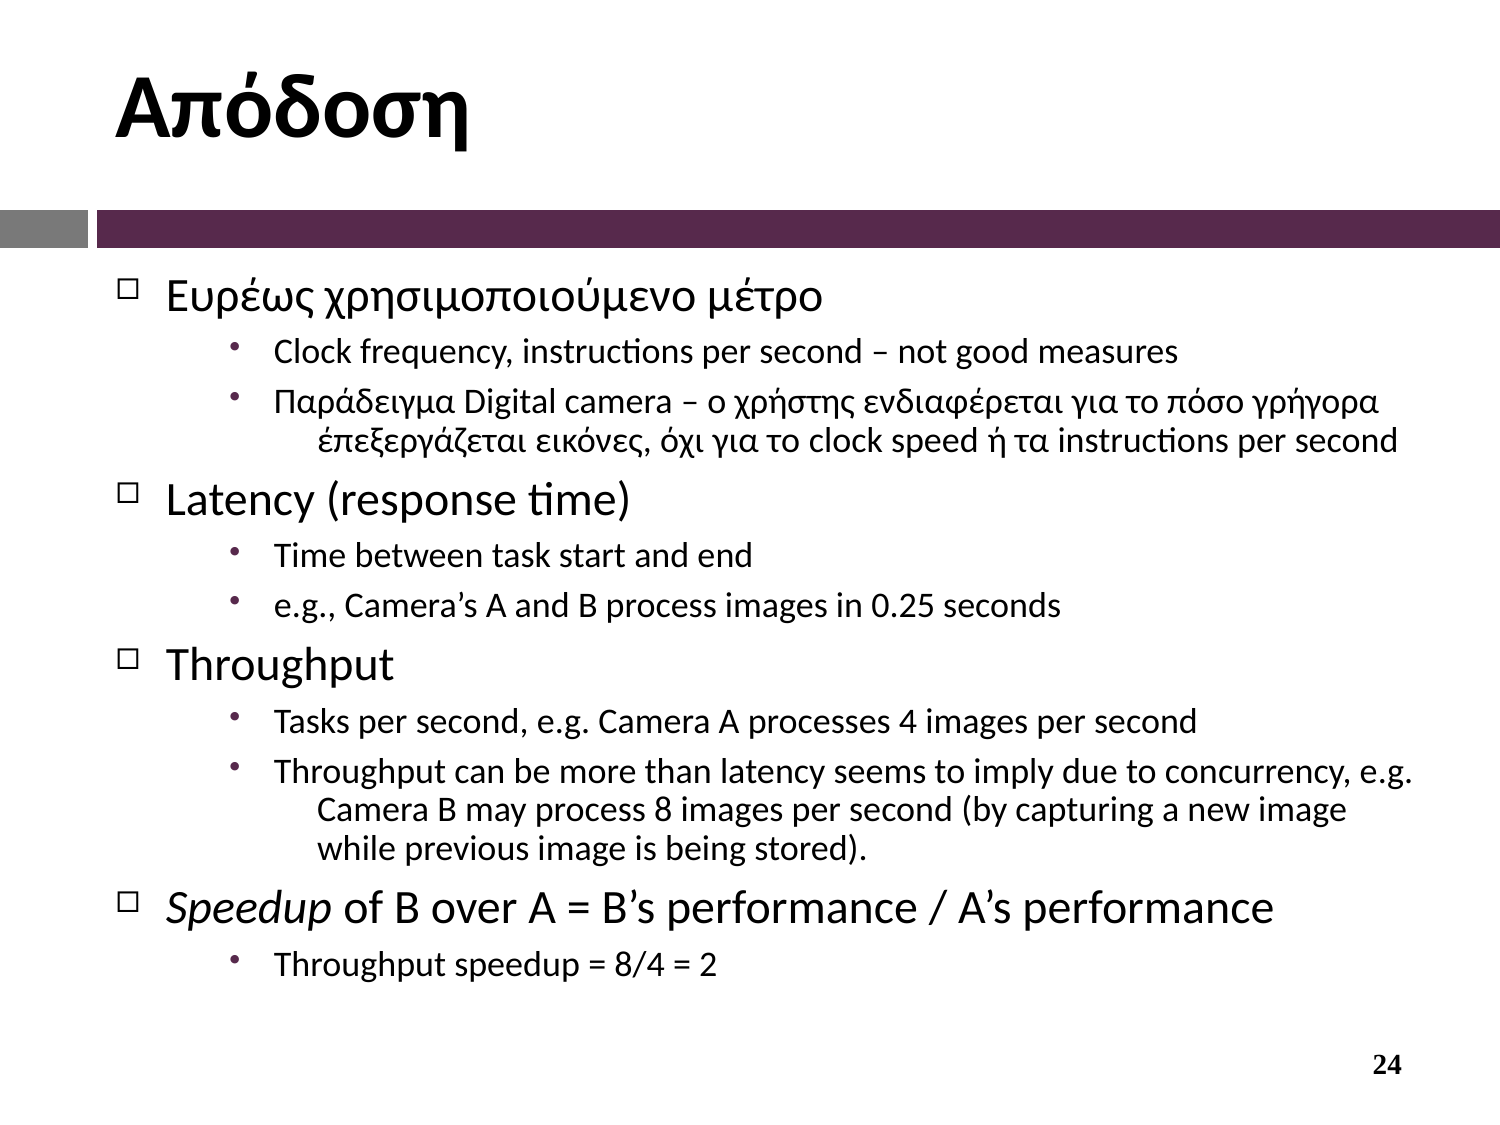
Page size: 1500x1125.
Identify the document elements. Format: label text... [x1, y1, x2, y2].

text_box [1312, 1025, 1463, 1101]
list Ευρέως χρησιμοποιούμενο μέτρο Clock frequency, instructions per second – not good measures Παράδειγμα Digital camera – ο χρήστης ενδιαφέρεται για το πόσο γρήγορα έπεξεργάζεται εικόνες, όχι για το clock speed ή τα instructions per second Latency (response time) Time between task start and end e.g., Camera’s A and B process images in 0.25 seconds Throughput Tasks per second, e.g. Camera A processes 4 images per second Throughput can be more than latency seems to imply due to concurrency, e.g. Camera B may process 8 images per second (by capturing a new image while previous image is being stored). Speedup of B over A = B’s performance / A’s performance Throughput speedup = 8/4 = 2 [100, 262, 1438, 1000]
title Απόδοση [100, 19, 1438, 182]
